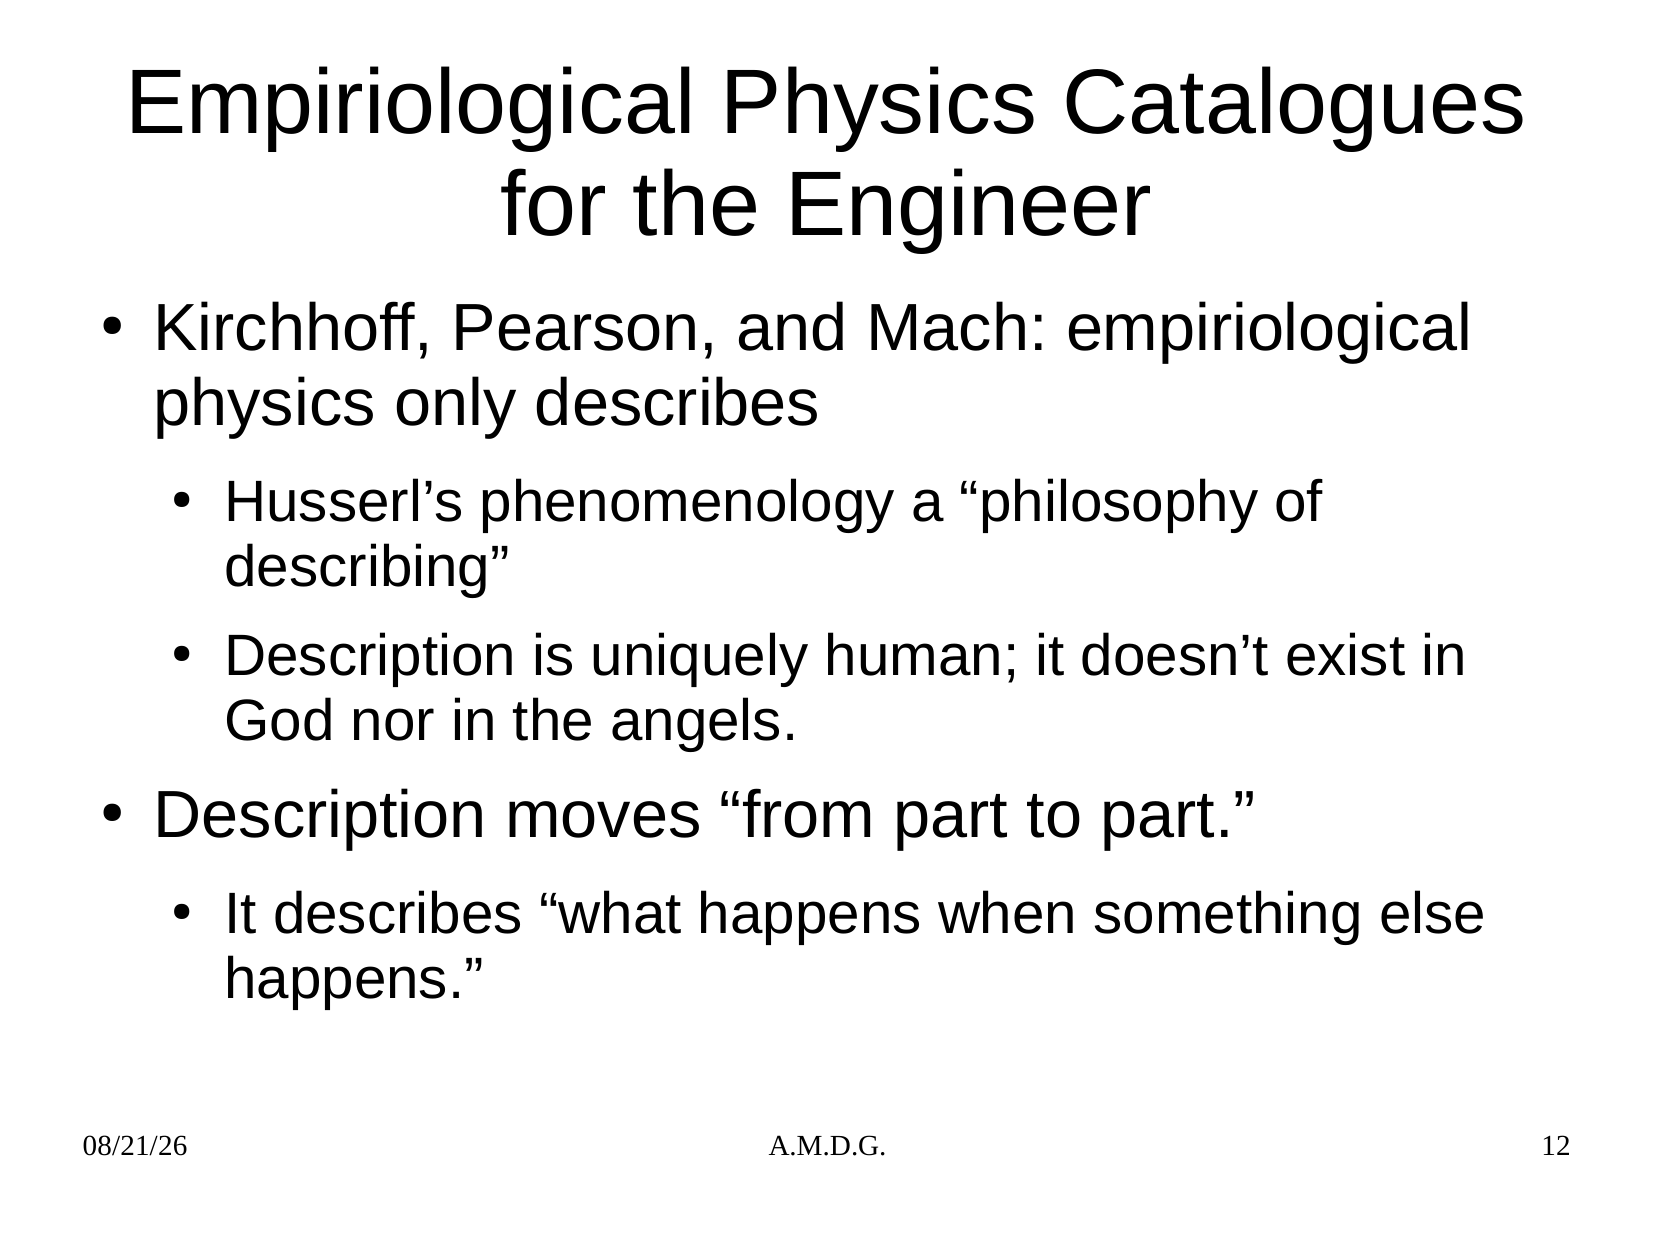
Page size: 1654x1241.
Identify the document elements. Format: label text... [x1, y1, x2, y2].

title Empiriological Physics Catalogues for the Engineer [82, 49, 1571, 257]
list Kirchhoff, Pearson, and Mach: empiriological physics only describes Husserl’s phenomenology a “philosophy of describing” Description is uniquely human; it doesn’t exist in God nor in the angels. Description moves “from part to part.” It describes “what happens when something else happens.” [82, 290, 1571, 1109]
